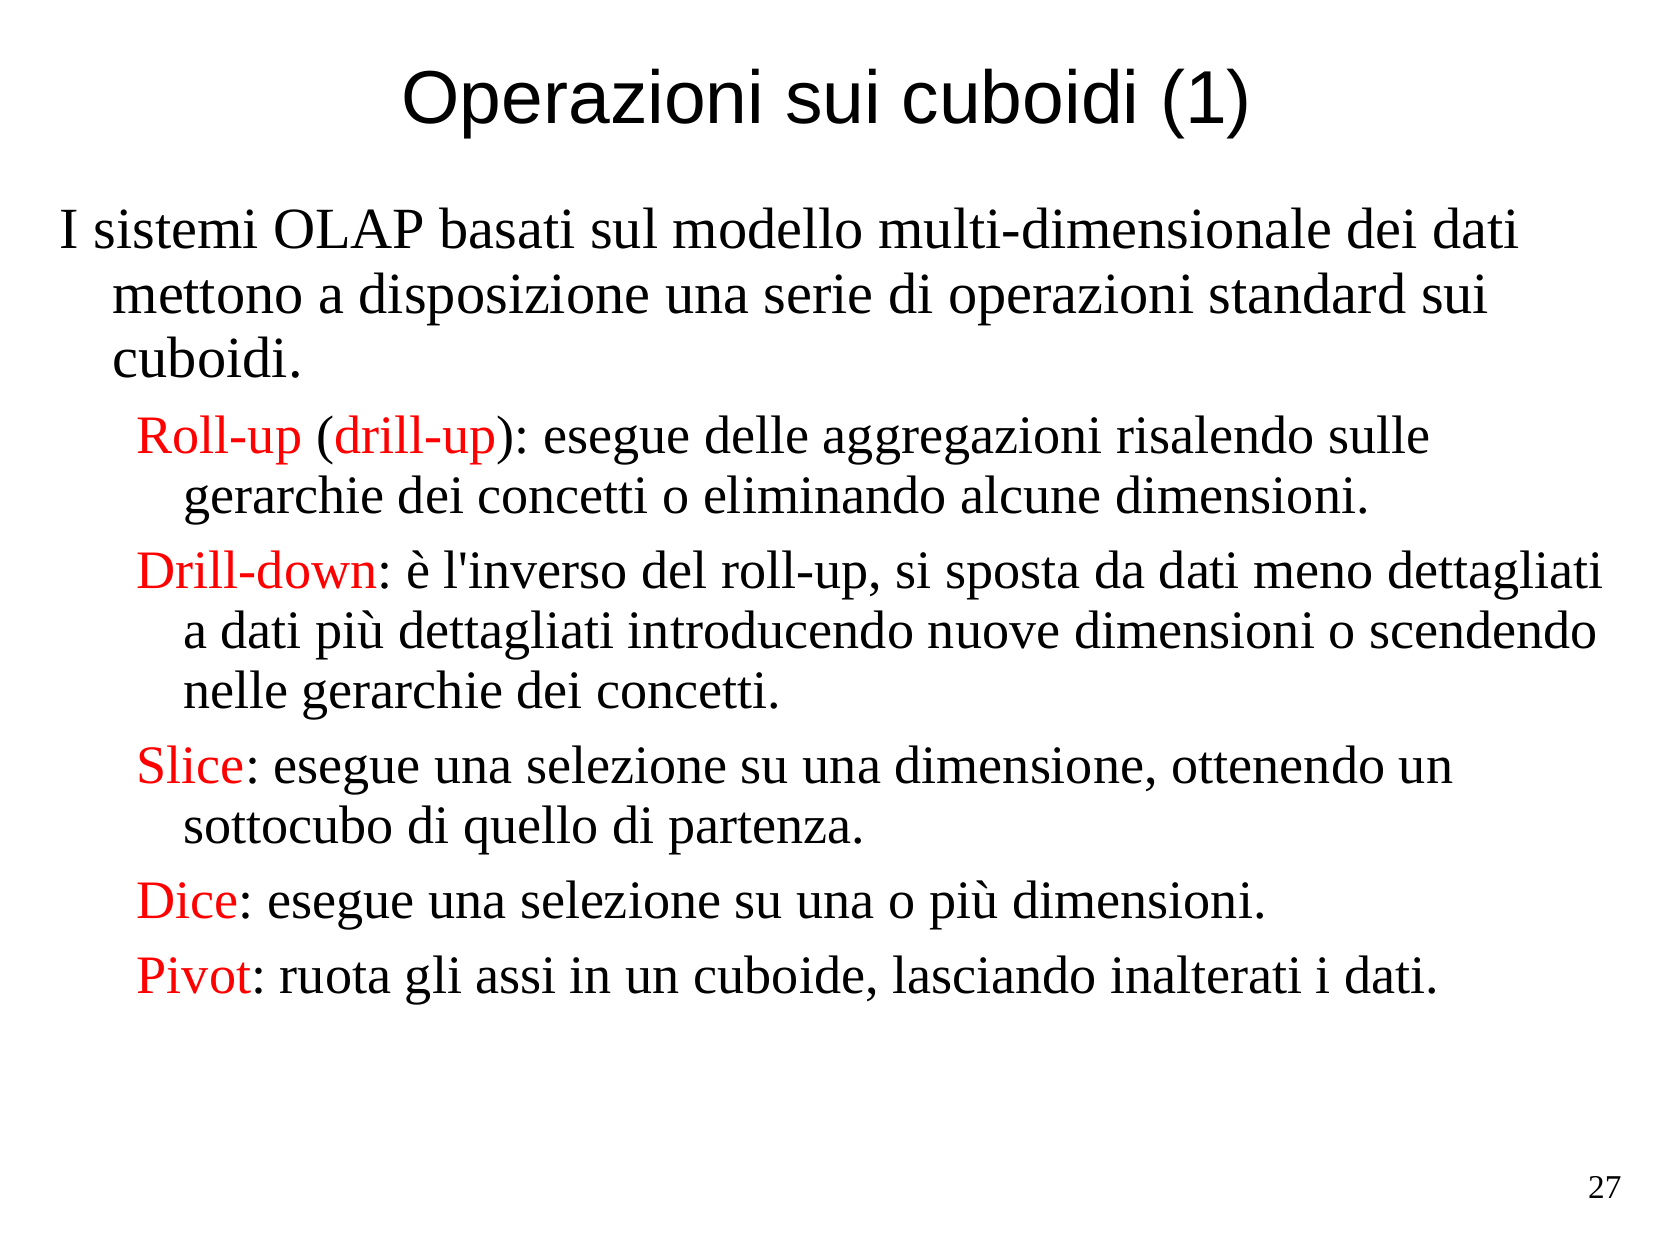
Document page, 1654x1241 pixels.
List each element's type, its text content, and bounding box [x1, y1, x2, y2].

title Operazioni sui cuboidi (1) [37, 30, 1617, 166]
list I sistemi OLAP basati sul modello multi-dimensionale dei dati mettono a disposizione una serie di operazioni standard sui cuboidi. Roll-up (drill-up): esegue delle aggregazioni risalendo sulle gerarchie dei concetti o eliminando alcune dimensioni. Drill-down: è l'inverso del roll-up, si sposta da dati meno dettagliati a dati più dettagliati introducendo nuove dimensioni o scendendo nelle gerarchie dei concetti. Slice: esegue una selezione su una dimensione, ottenendo un sottocubo di quello di partenza. Dice: esegue una selezione su una o più dimensioni. Pivot: ruota gli assi in un cuboide, lasciando inalterati i dati. [42, 196, 1612, 1187]
